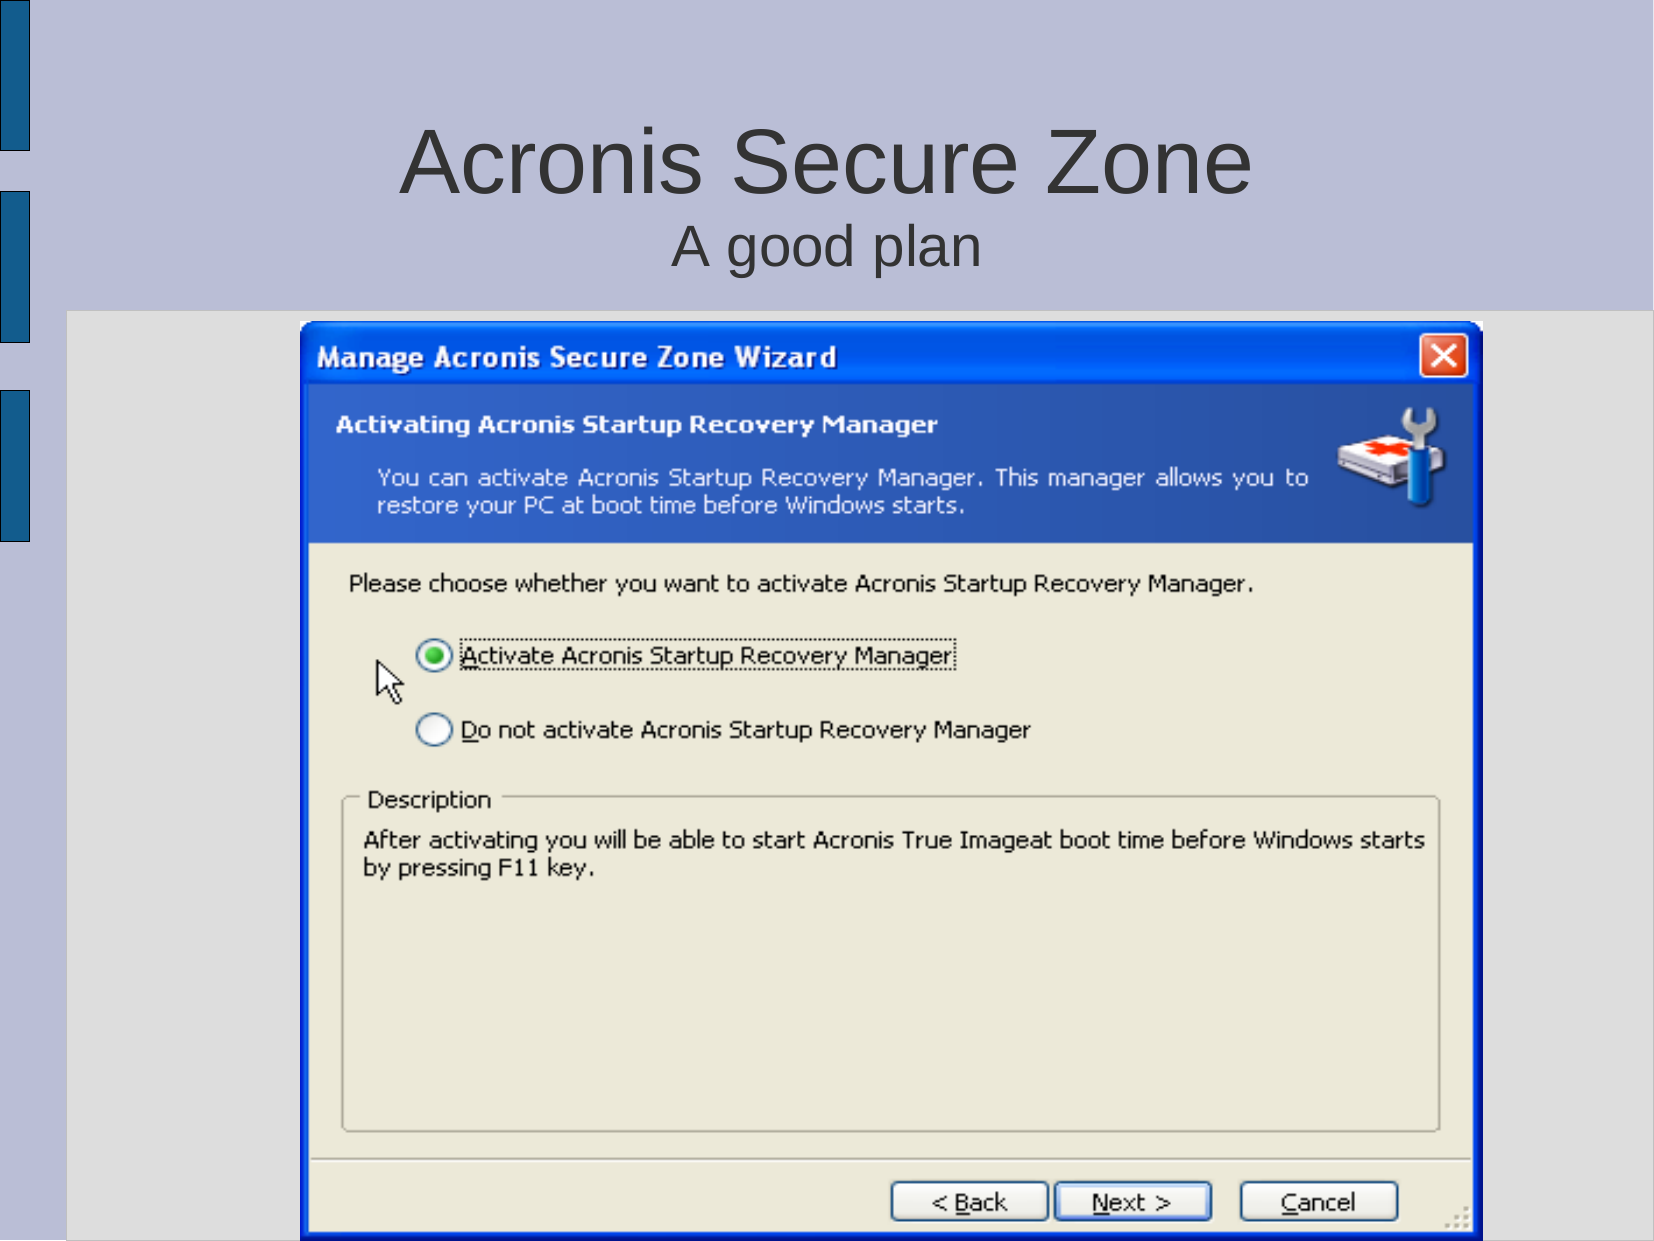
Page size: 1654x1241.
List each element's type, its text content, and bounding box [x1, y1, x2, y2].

title Acronis Secure Zone A good plan [121, 91, 1534, 299]
picture [300, 321, 1483, 1241]
